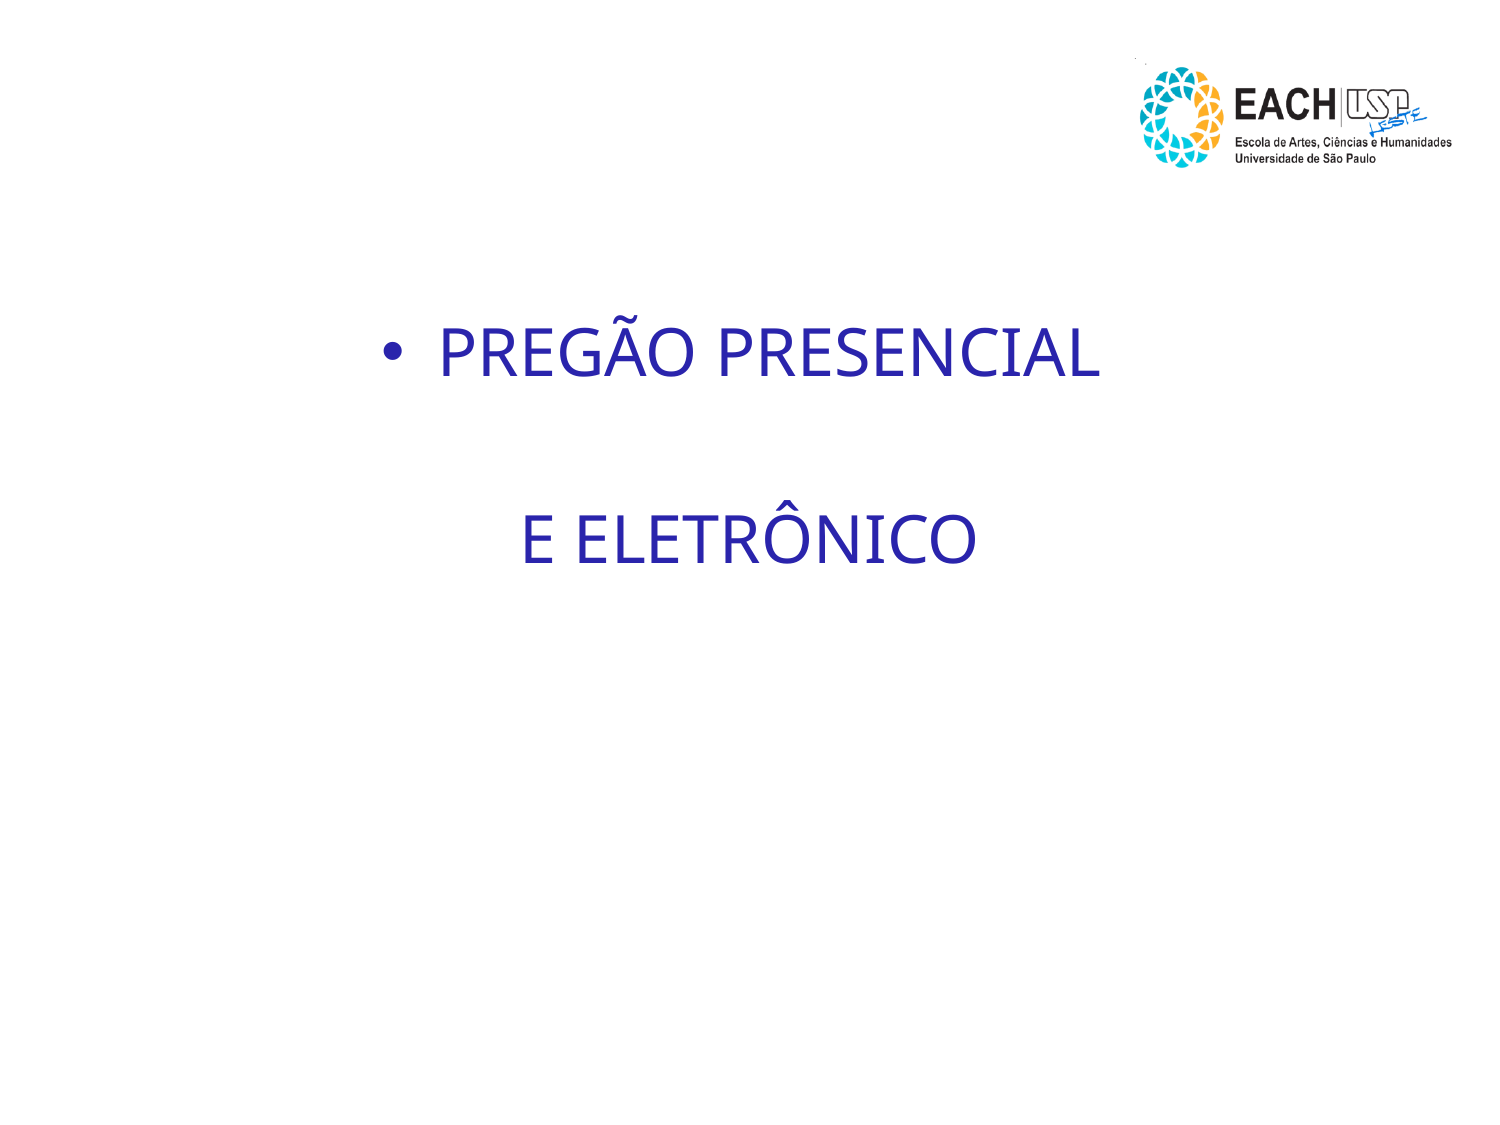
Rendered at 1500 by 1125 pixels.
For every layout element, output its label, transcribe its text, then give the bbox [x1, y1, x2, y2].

picture [1134, 54, 1480, 196]
list PREGÃO PRESENCIAL E ELETRÔNICO [29, 302, 1471, 1083]
